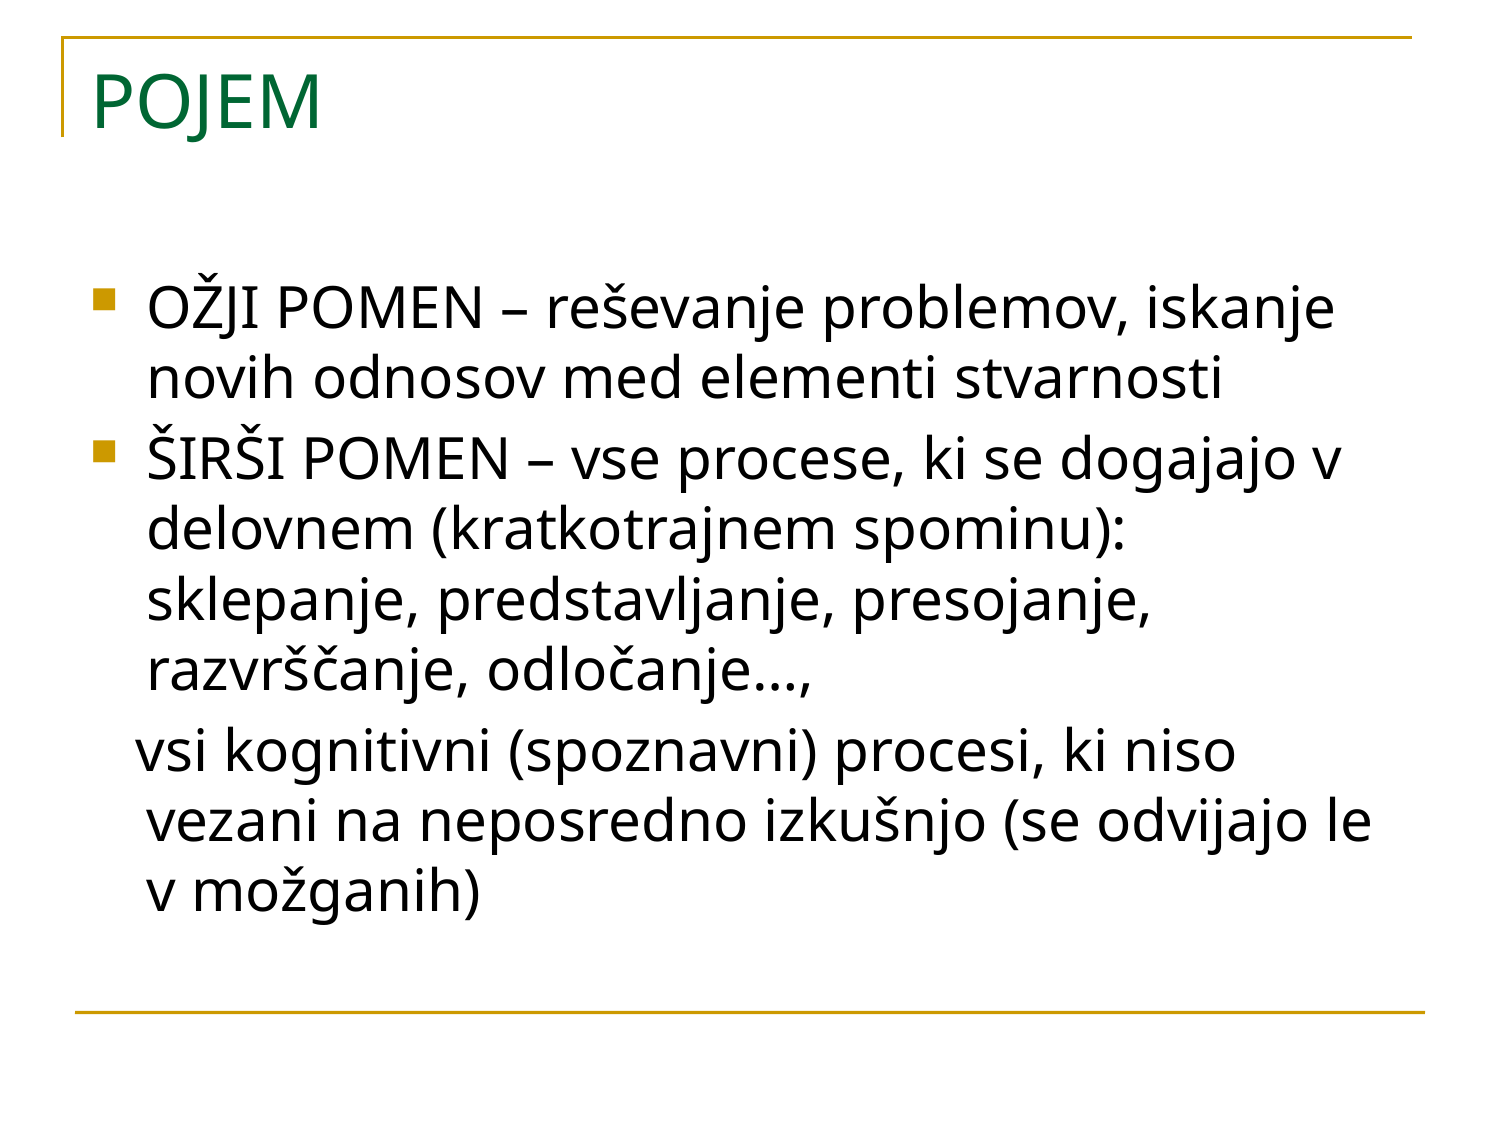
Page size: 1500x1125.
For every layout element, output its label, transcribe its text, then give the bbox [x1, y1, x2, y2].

list OŽJI POMEN – reševanje problemov, iskanje novih odnosov med elementi stvarnosti ŠIRŠI POMEN – vse procese, ki se dogajajo v delovnem (kratkotrajnem spominu): sklepanje, predstavljanje, presojanje, razvrščanje, odločanje…, vsi kognitivni (spoznavni) procesi, ki niso vezani na neposredno izkušnjo (se odvijajo le v možganih) [75, 262, 1425, 1006]
title POJEM [75, 45, 1425, 233]
